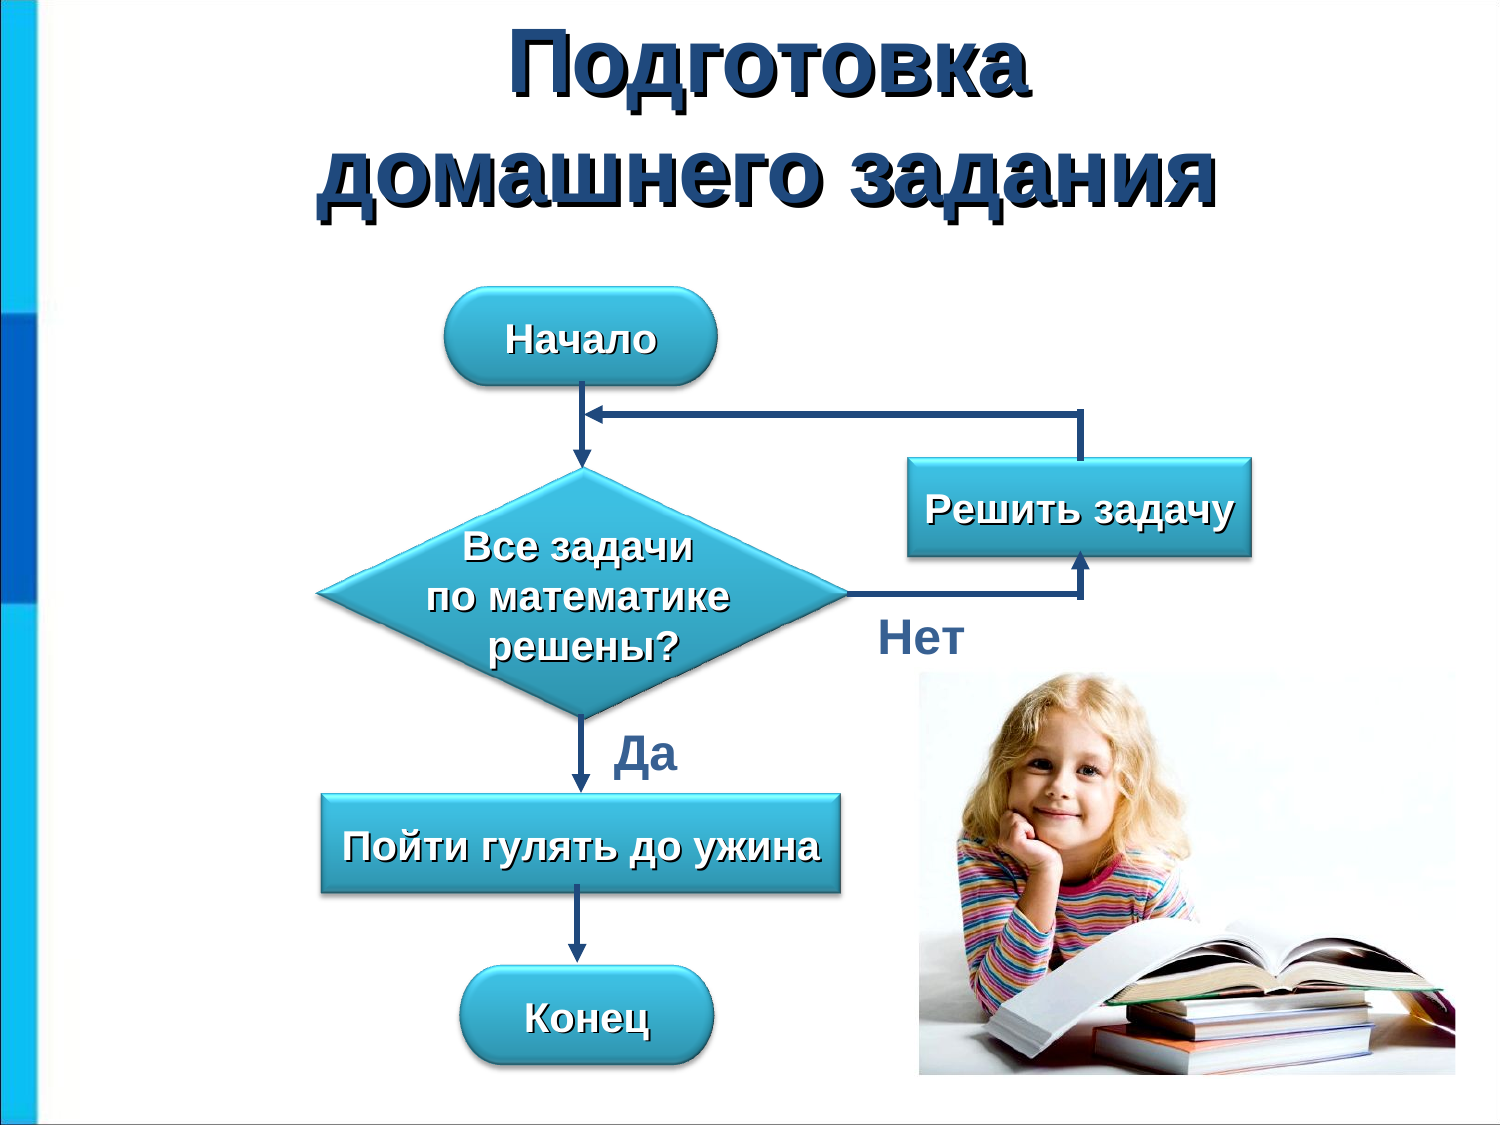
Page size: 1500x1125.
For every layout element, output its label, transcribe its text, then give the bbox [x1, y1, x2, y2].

text_box Начало [458, 301, 704, 372]
text_box Нет [862, 597, 983, 672]
text_box Конец [472, 980, 701, 1051]
picture [0, 0, 1500, 1125]
title Подготовка домашнего задания [81, 0, 1454, 223]
text_box Решить задачу [908, 458, 1251, 557]
text_box Все задачи по математике решены? [449, 530, 718, 657]
text_box Пойти гулять до ужина [321, 794, 840, 893]
text_box Да [599, 713, 695, 789]
